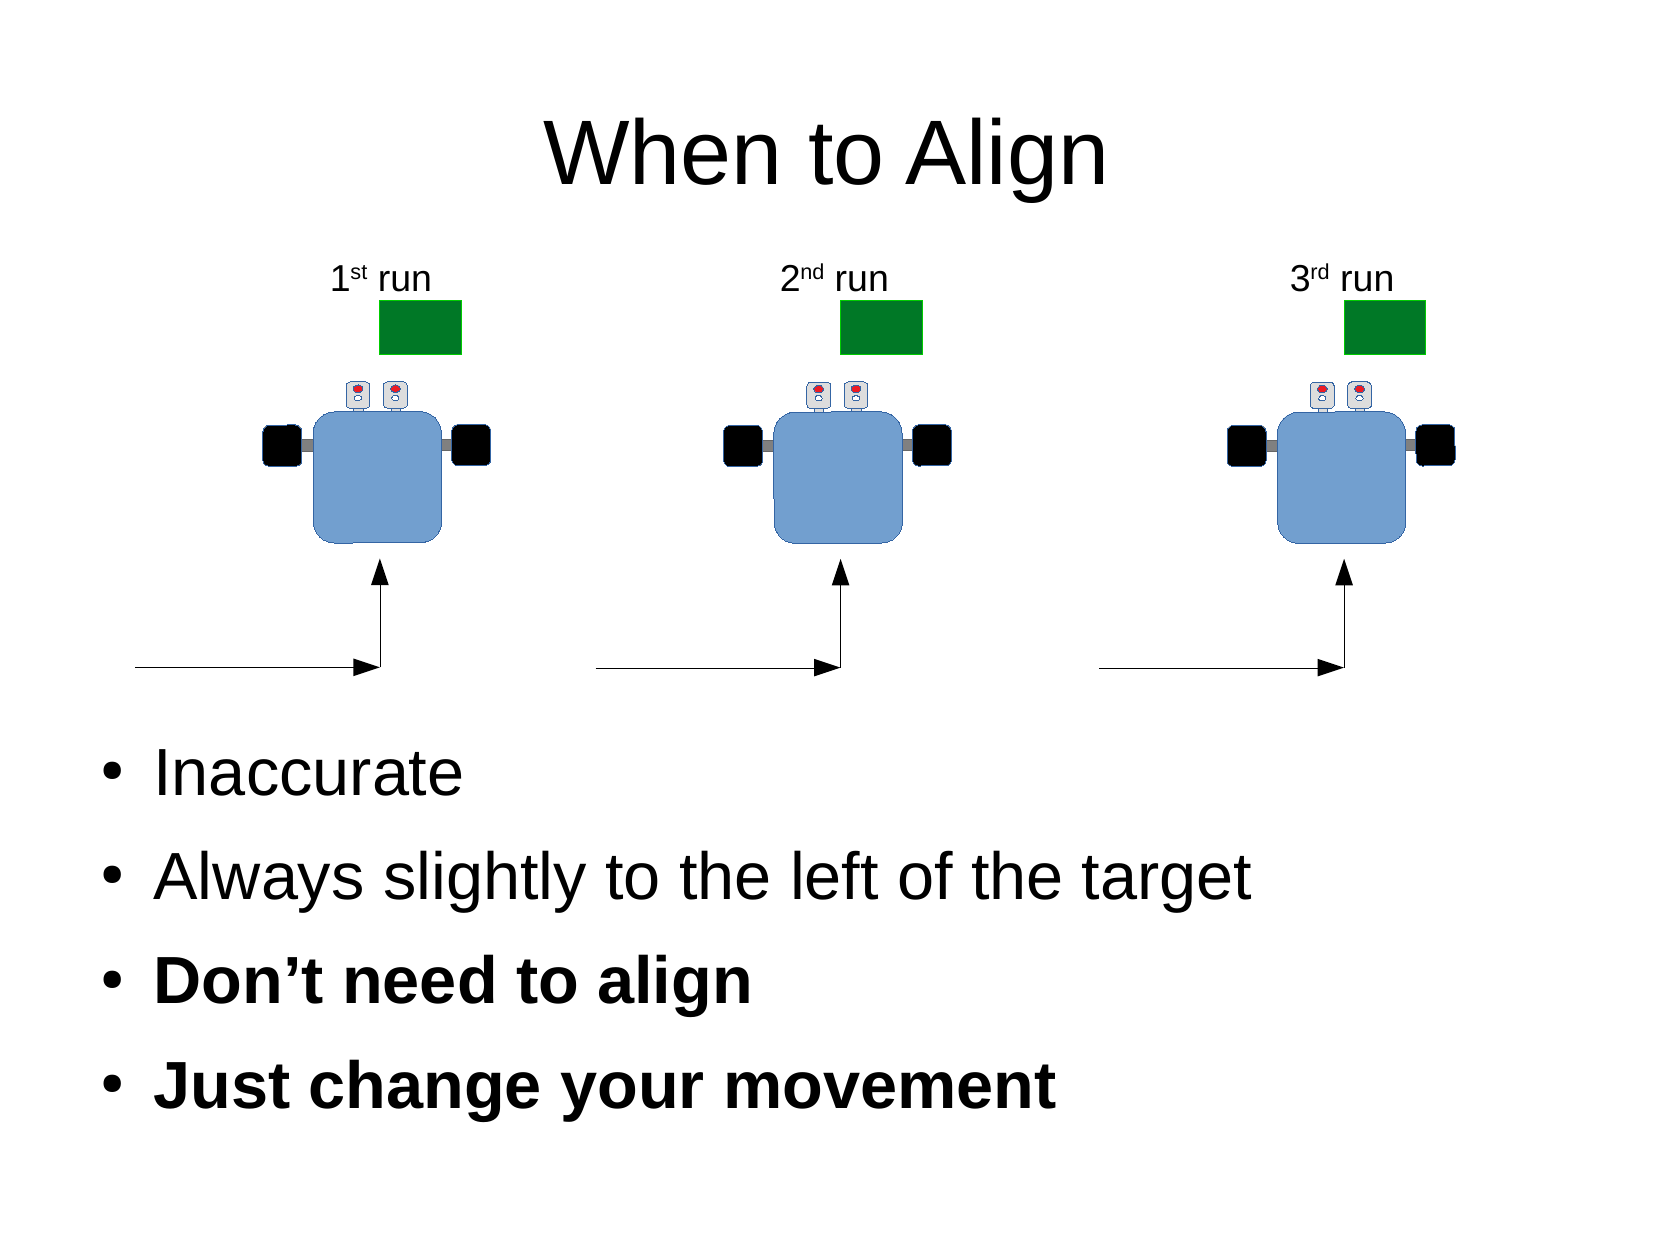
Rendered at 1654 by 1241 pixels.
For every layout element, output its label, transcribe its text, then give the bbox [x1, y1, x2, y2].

text_box [1344, 309, 1426, 355]
text_box 1st run [315, 250, 511, 309]
text_box [1227, 381, 1456, 544]
text_box 3rd run [1275, 250, 1426, 309]
text_box [723, 381, 952, 544]
title When to Align [82, 49, 1571, 257]
text_box [840, 309, 923, 355]
list Inaccurate Always slightly to the left of the target Don’t need to align Just change your movement [82, 735, 1571, 1156]
text_box 2nd run [765, 250, 931, 309]
text_box [379, 309, 462, 355]
text_box [262, 381, 491, 544]
